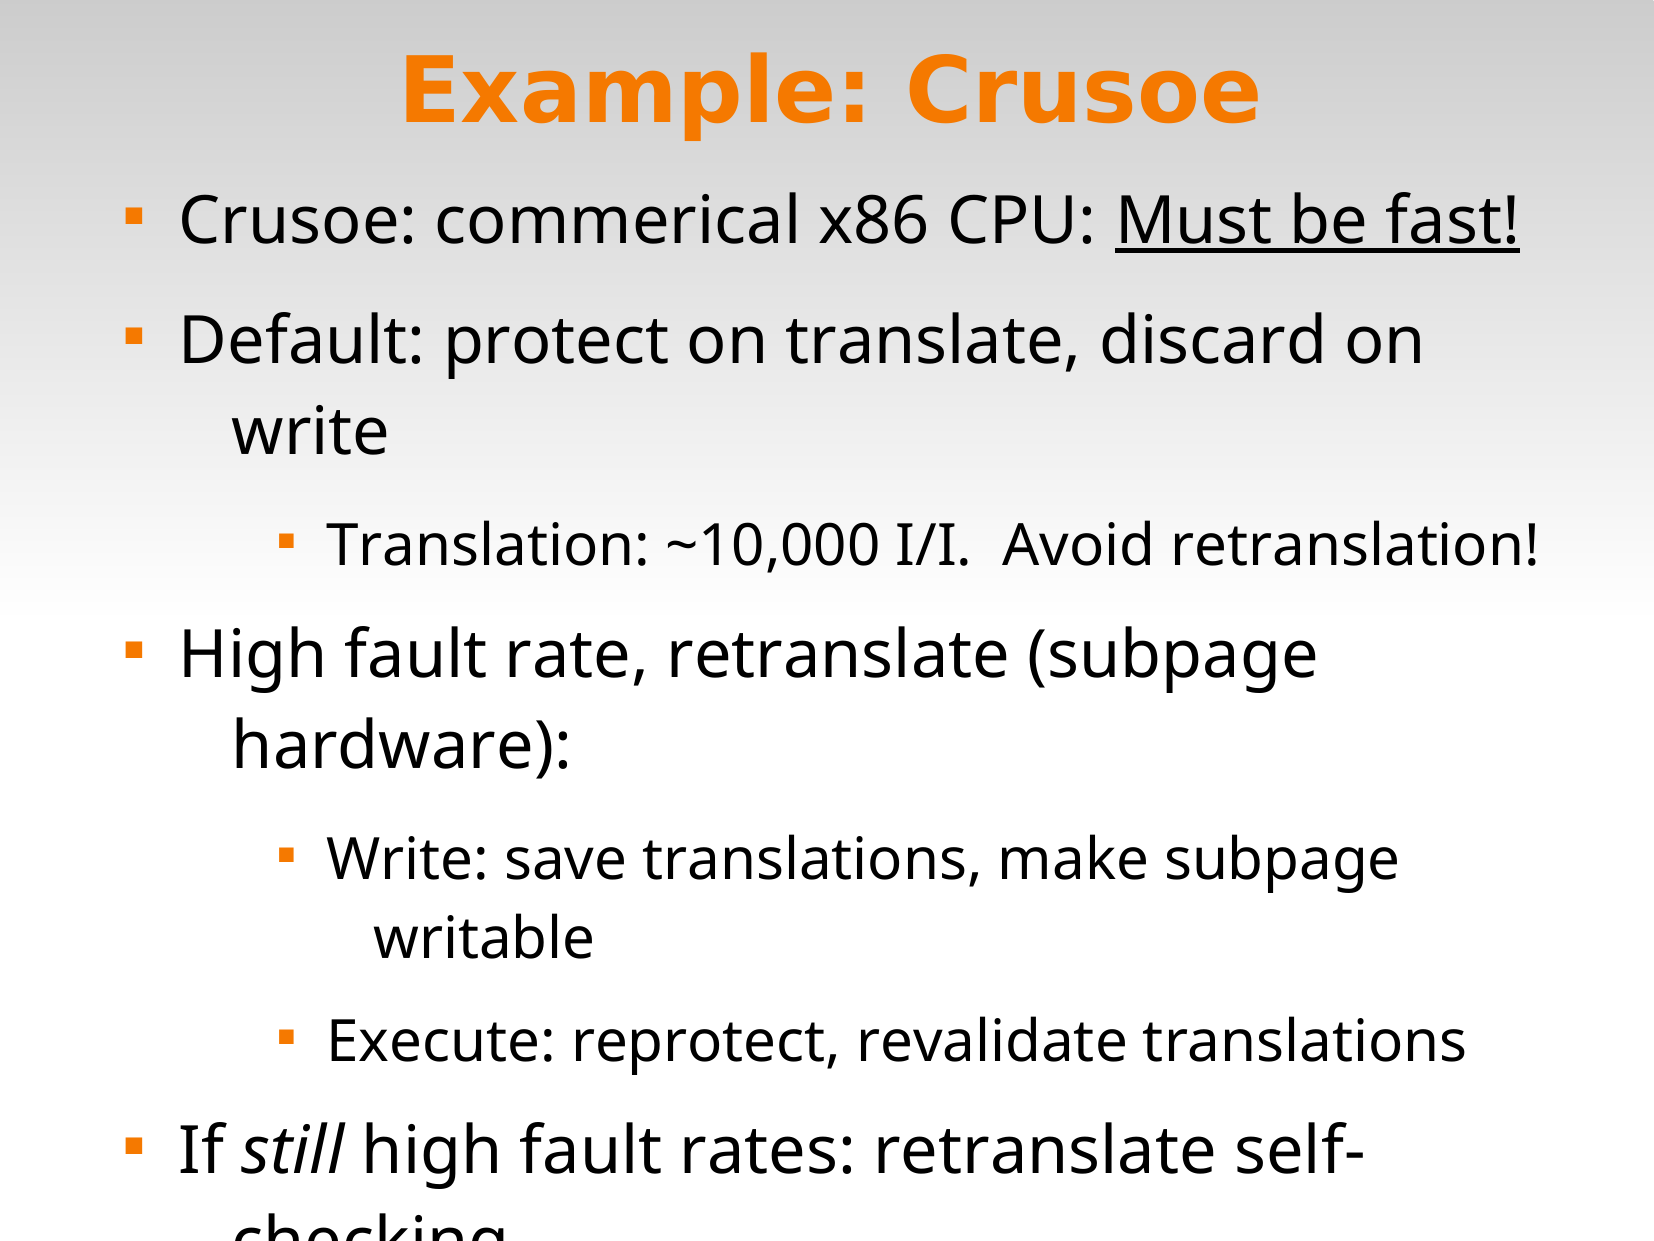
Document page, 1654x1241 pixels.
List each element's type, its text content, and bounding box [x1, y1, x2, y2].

list Crusoe: commerical x86 CPU: Must be fast! Default: protect on translate, discard on write Translation: ~10,000 I/I. Avoid retranslation! High fault rate, retranslate (subpage hardware): Write: save translations, make subpage writable Execute: reprotect, revalidate translations If still high fault rates: retranslate self-checking Self-check fails: retranslate: ”fetch immediates” Still fails: retranslate: ”call interpreter” What was that about ”avoid retranslation?” [90, 171, 1579, 1180]
title Example: Crusoe [86, 30, 1576, 151]
